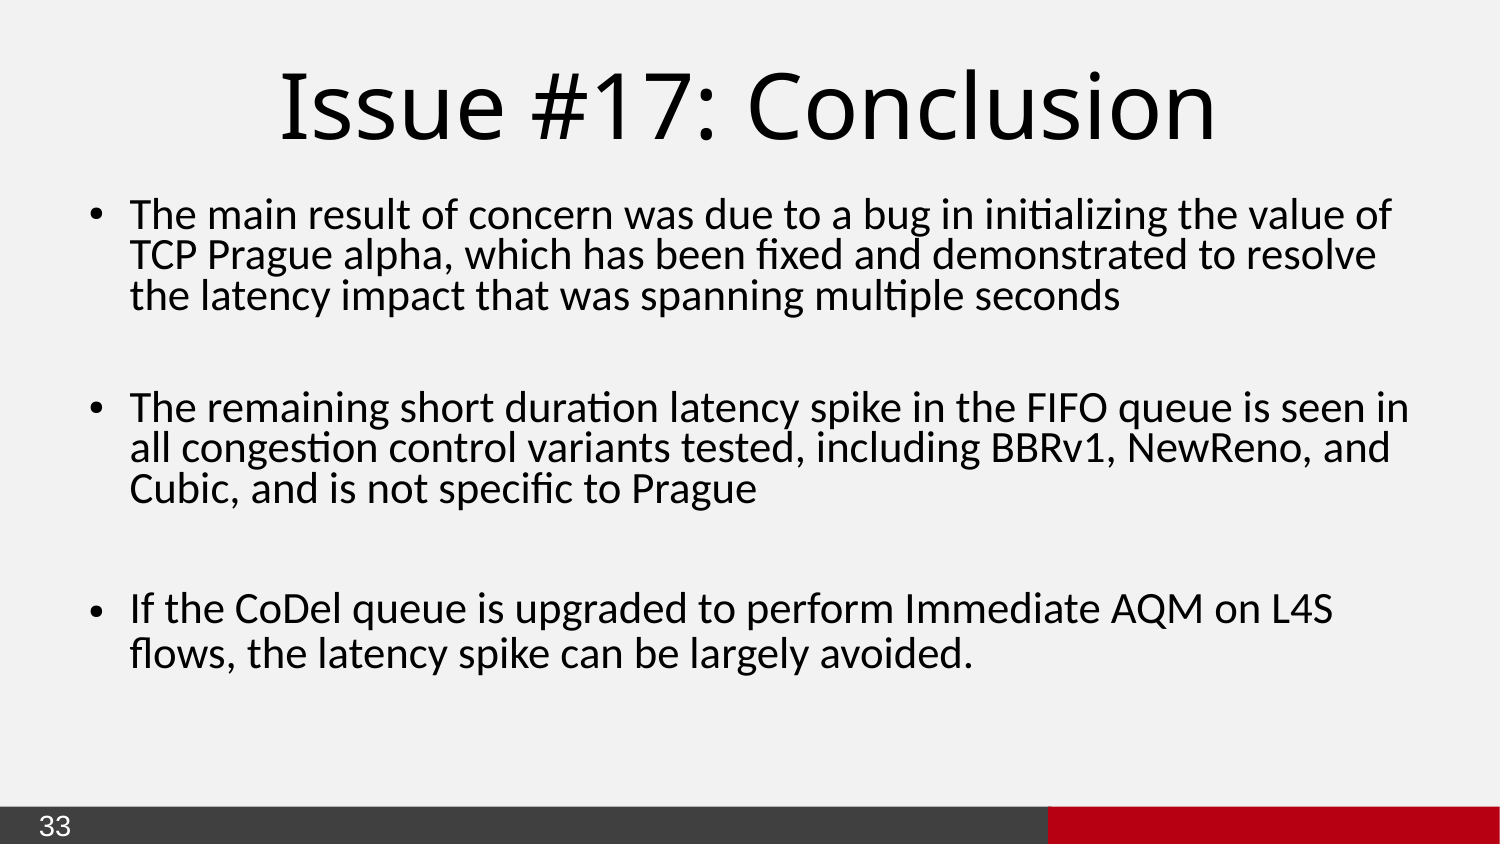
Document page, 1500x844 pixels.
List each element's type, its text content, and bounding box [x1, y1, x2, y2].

title Issue #17: Conclusion [75, 22, 1425, 186]
list The main result of concern was due to a bug in initializing the value of TCP Prague alpha, which has been fixed and demonstrated to resolve the latency impact that was spanning multiple seconds The remaining short duration latency spike in the FIFO queue is seen in all congestion control variants tested, including BBRv1, NewReno, and Cubic, and is not specific to Prague If the CoDel queue is upgraded to perform Immediate AQM on L4S flows, the latency spike can be largely avoided. [75, 197, 1425, 687]
